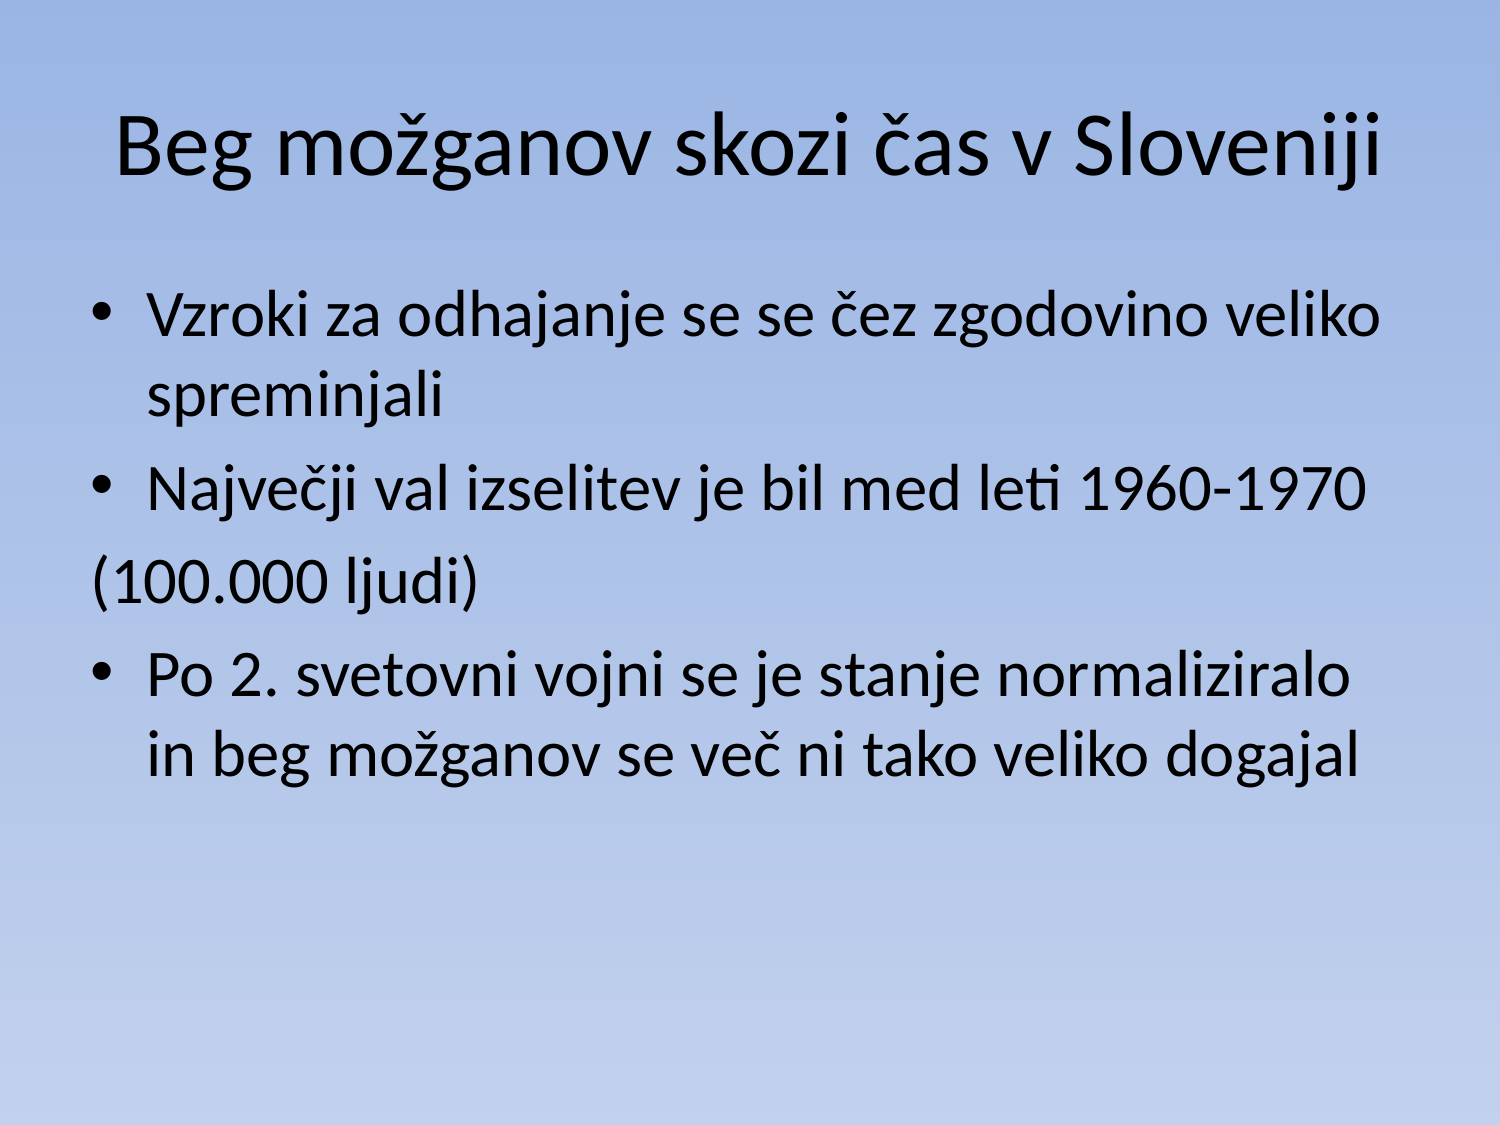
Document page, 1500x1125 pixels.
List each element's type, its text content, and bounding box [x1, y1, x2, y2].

list Vzroki za odhajanje se se čez zgodovino veliko spreminjali Največji val izselitev je bil med leti 1960-1970 (100.000 ljudi) Po 2. svetovni vojni se je stanje normaliziralo in beg možganov se več ni tako veliko dogajal [75, 262, 1425, 1005]
title Beg možganov skozi čas v Sloveniji [75, 45, 1425, 233]
